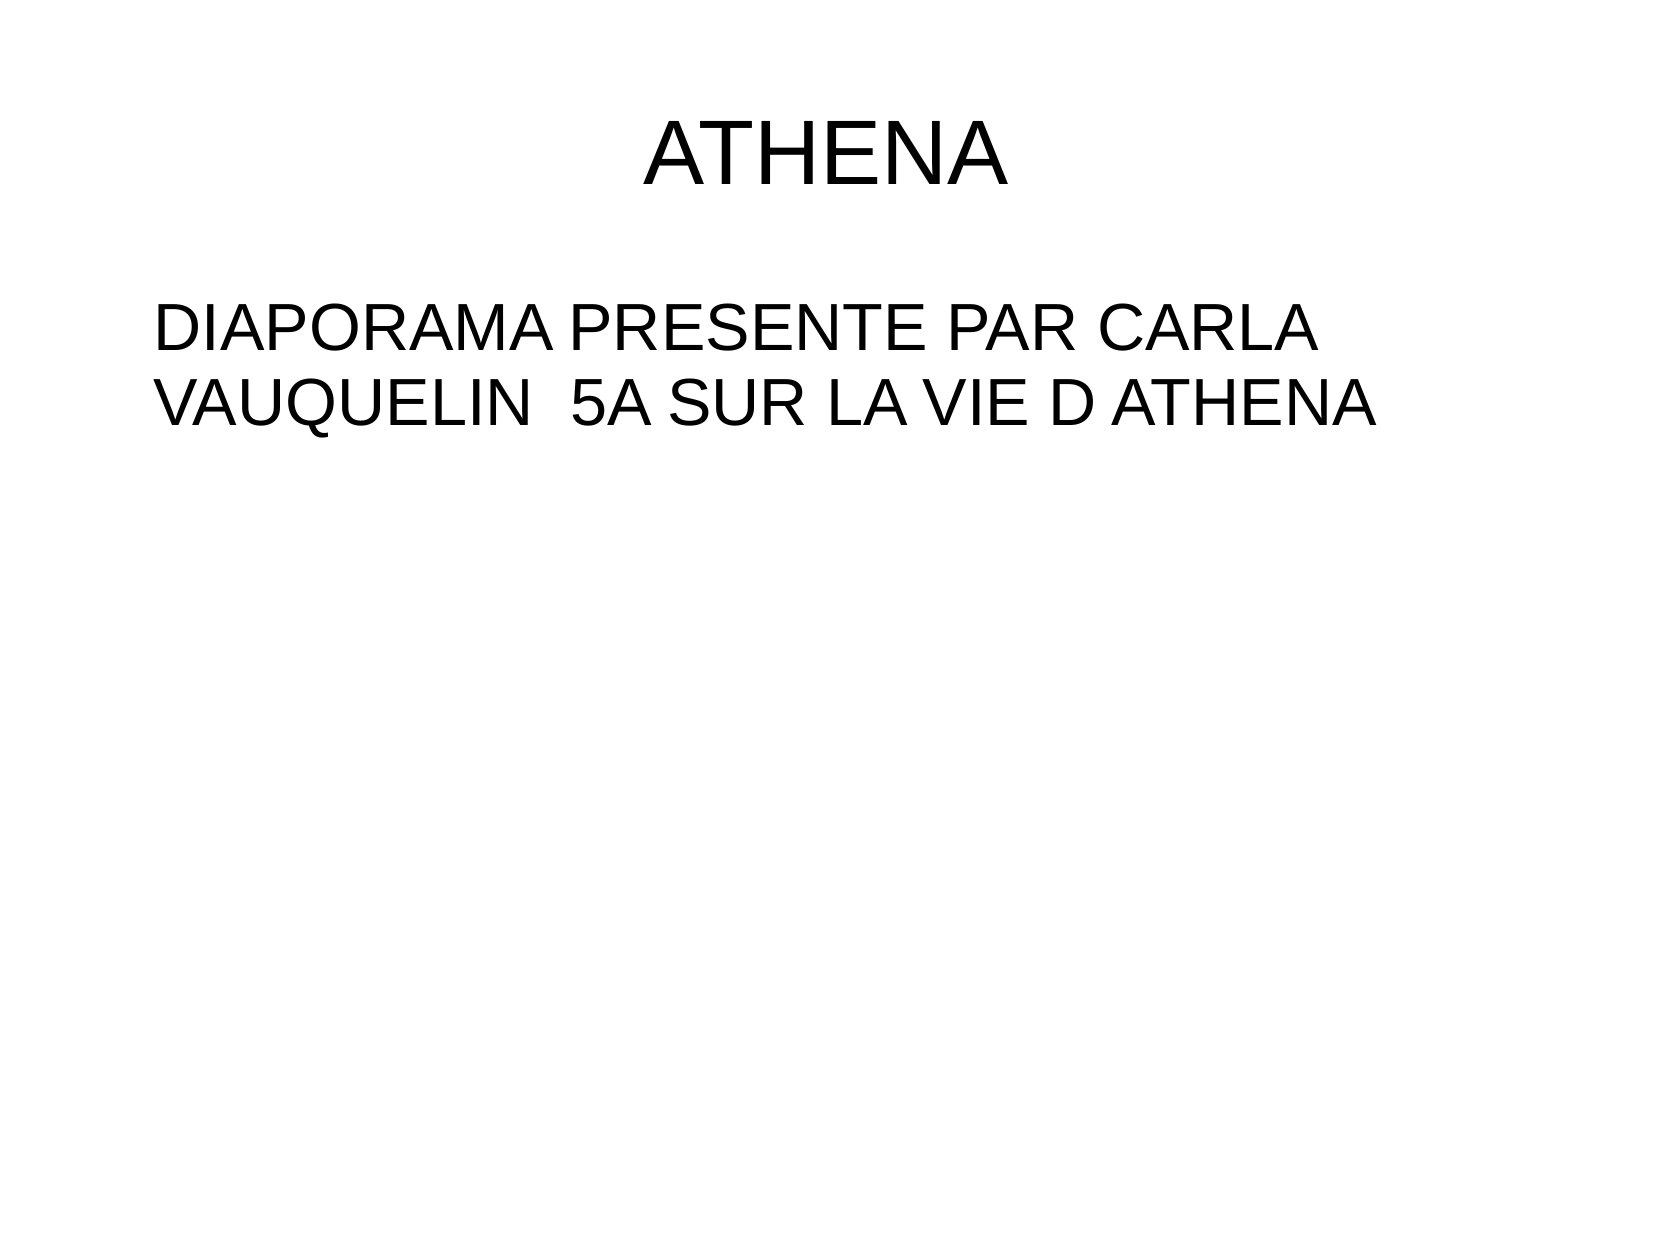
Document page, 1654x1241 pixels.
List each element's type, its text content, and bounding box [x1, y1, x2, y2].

list DIAPORAMA PRESENTE PAR CARLA VAUQUELIN 5A SUR LA VIE D ATHENA [82, 290, 1571, 1109]
title ATHENA [82, 49, 1571, 257]
